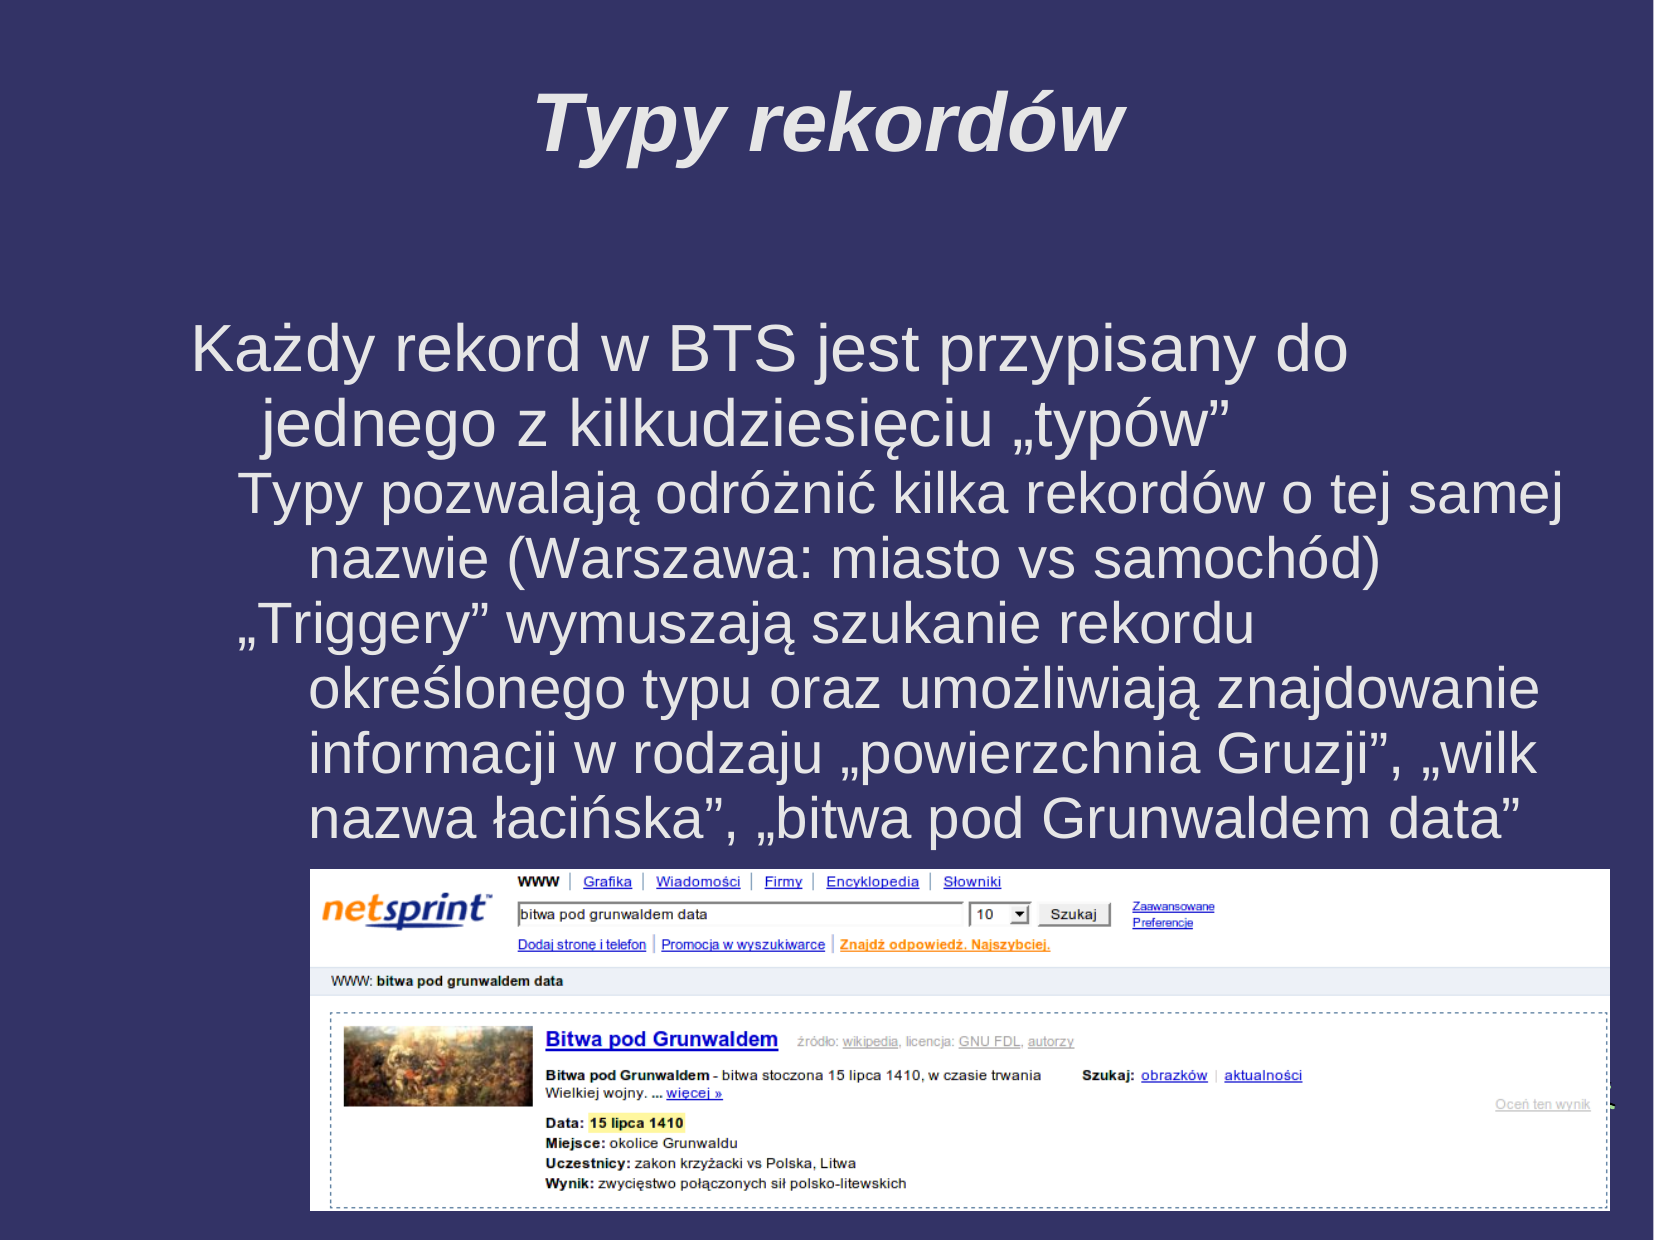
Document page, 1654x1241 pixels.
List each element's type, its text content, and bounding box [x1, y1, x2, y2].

picture [310, 869, 1610, 1211]
title Typy rekordów [121, 19, 1534, 227]
list Każdy rekord w BTS jest przypisany do jednego z kilkudziesięciu „typów” Typy pozwalają odróżnić kilka rekordów o tej samej nazwie (Warszawa: miasto vs samochód) „Triggery” wymuszają szukanie rekordu określonego typu oraz umożliwiają znajdowanie informacji w rodzaju „powierzchnia Gruzji”, „wilk nazwa łacińska”, „bitwa pod Grunwaldem data” [178, 311, 1570, 1093]
